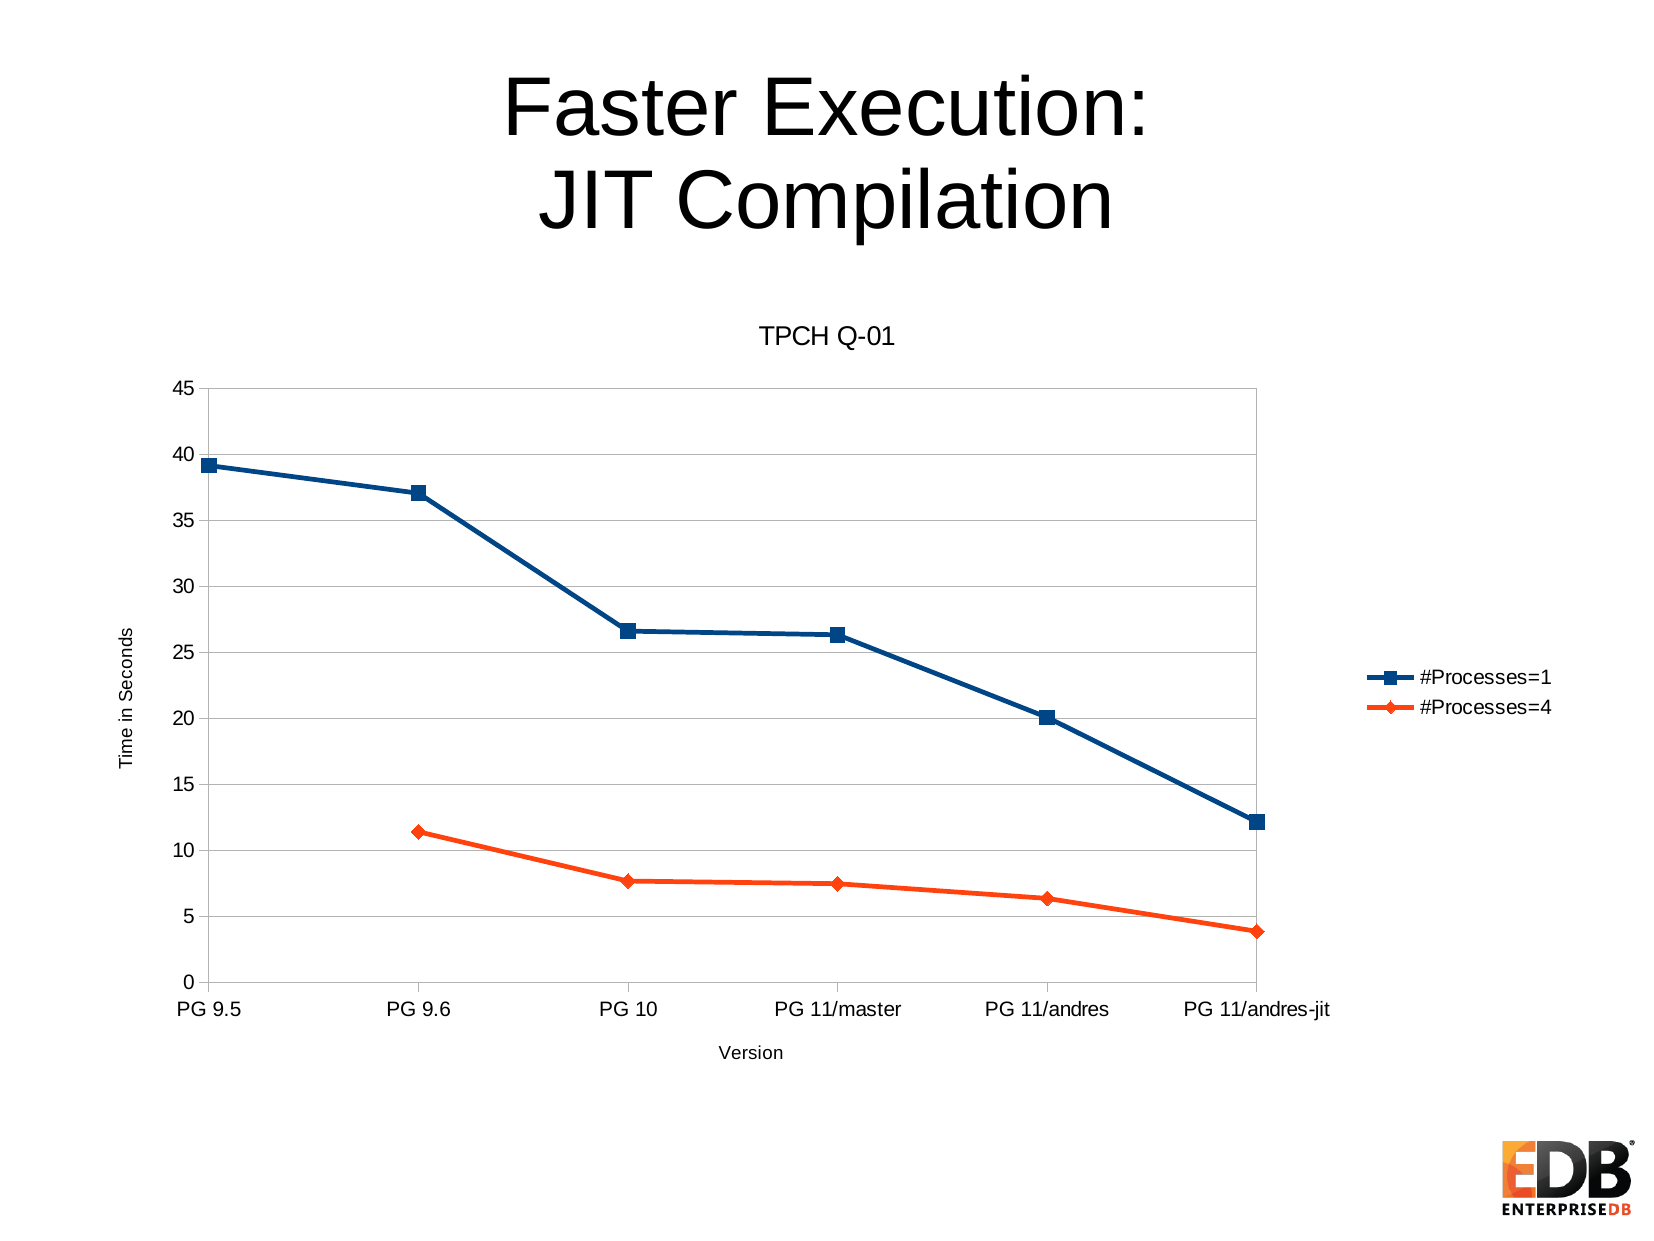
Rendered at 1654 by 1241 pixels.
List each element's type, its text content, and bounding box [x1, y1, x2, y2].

title Faster Execution: JIT Compilation [82, 49, 1571, 257]
picture [1500, 1136, 1636, 1216]
chart [82, 290, 1571, 1096]
